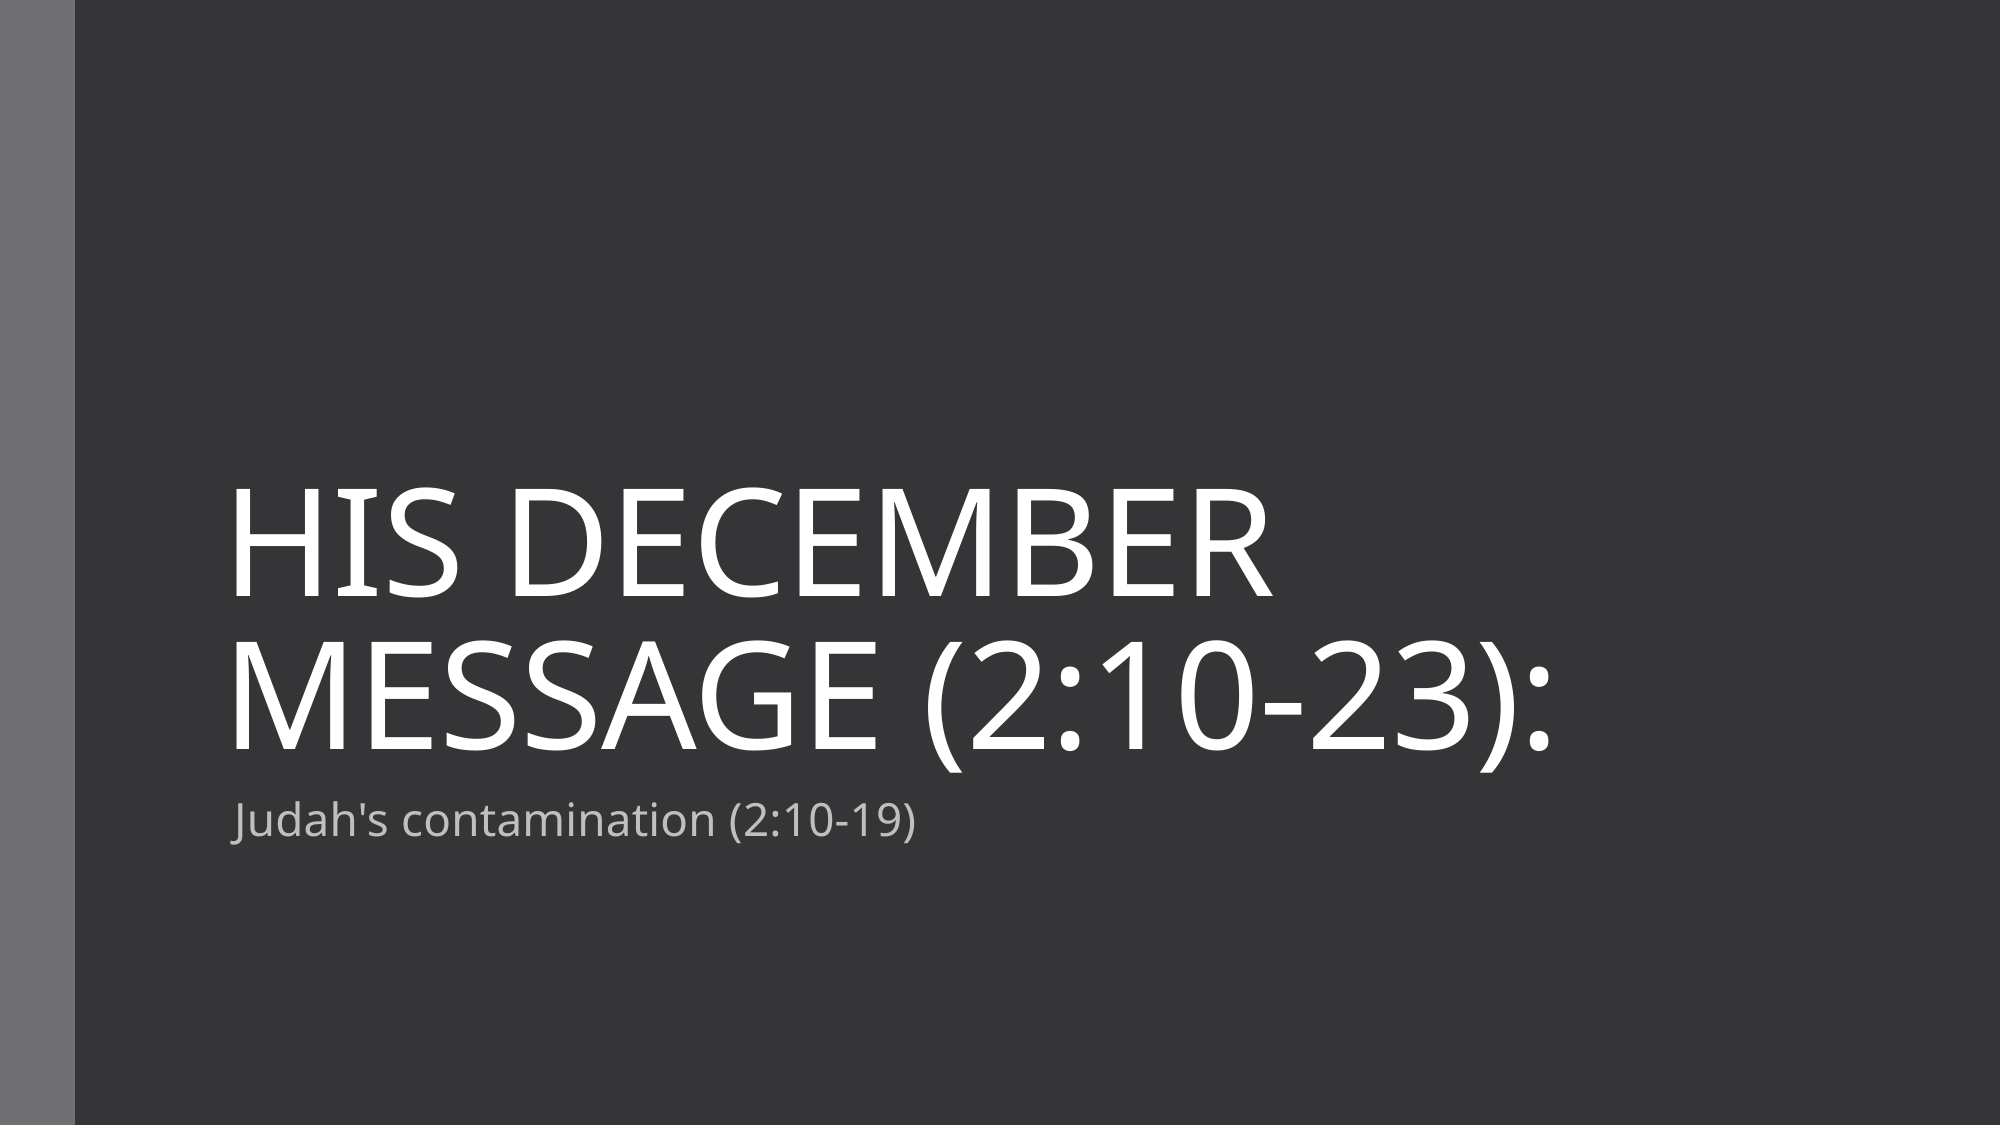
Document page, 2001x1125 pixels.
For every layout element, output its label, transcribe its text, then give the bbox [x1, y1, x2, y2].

subtitle Judah's contamination (2:10-19) [206, 787, 1752, 1066]
title HIS DECEMBER MESSAGE (2:10-23): [206, 124, 1752, 787]
